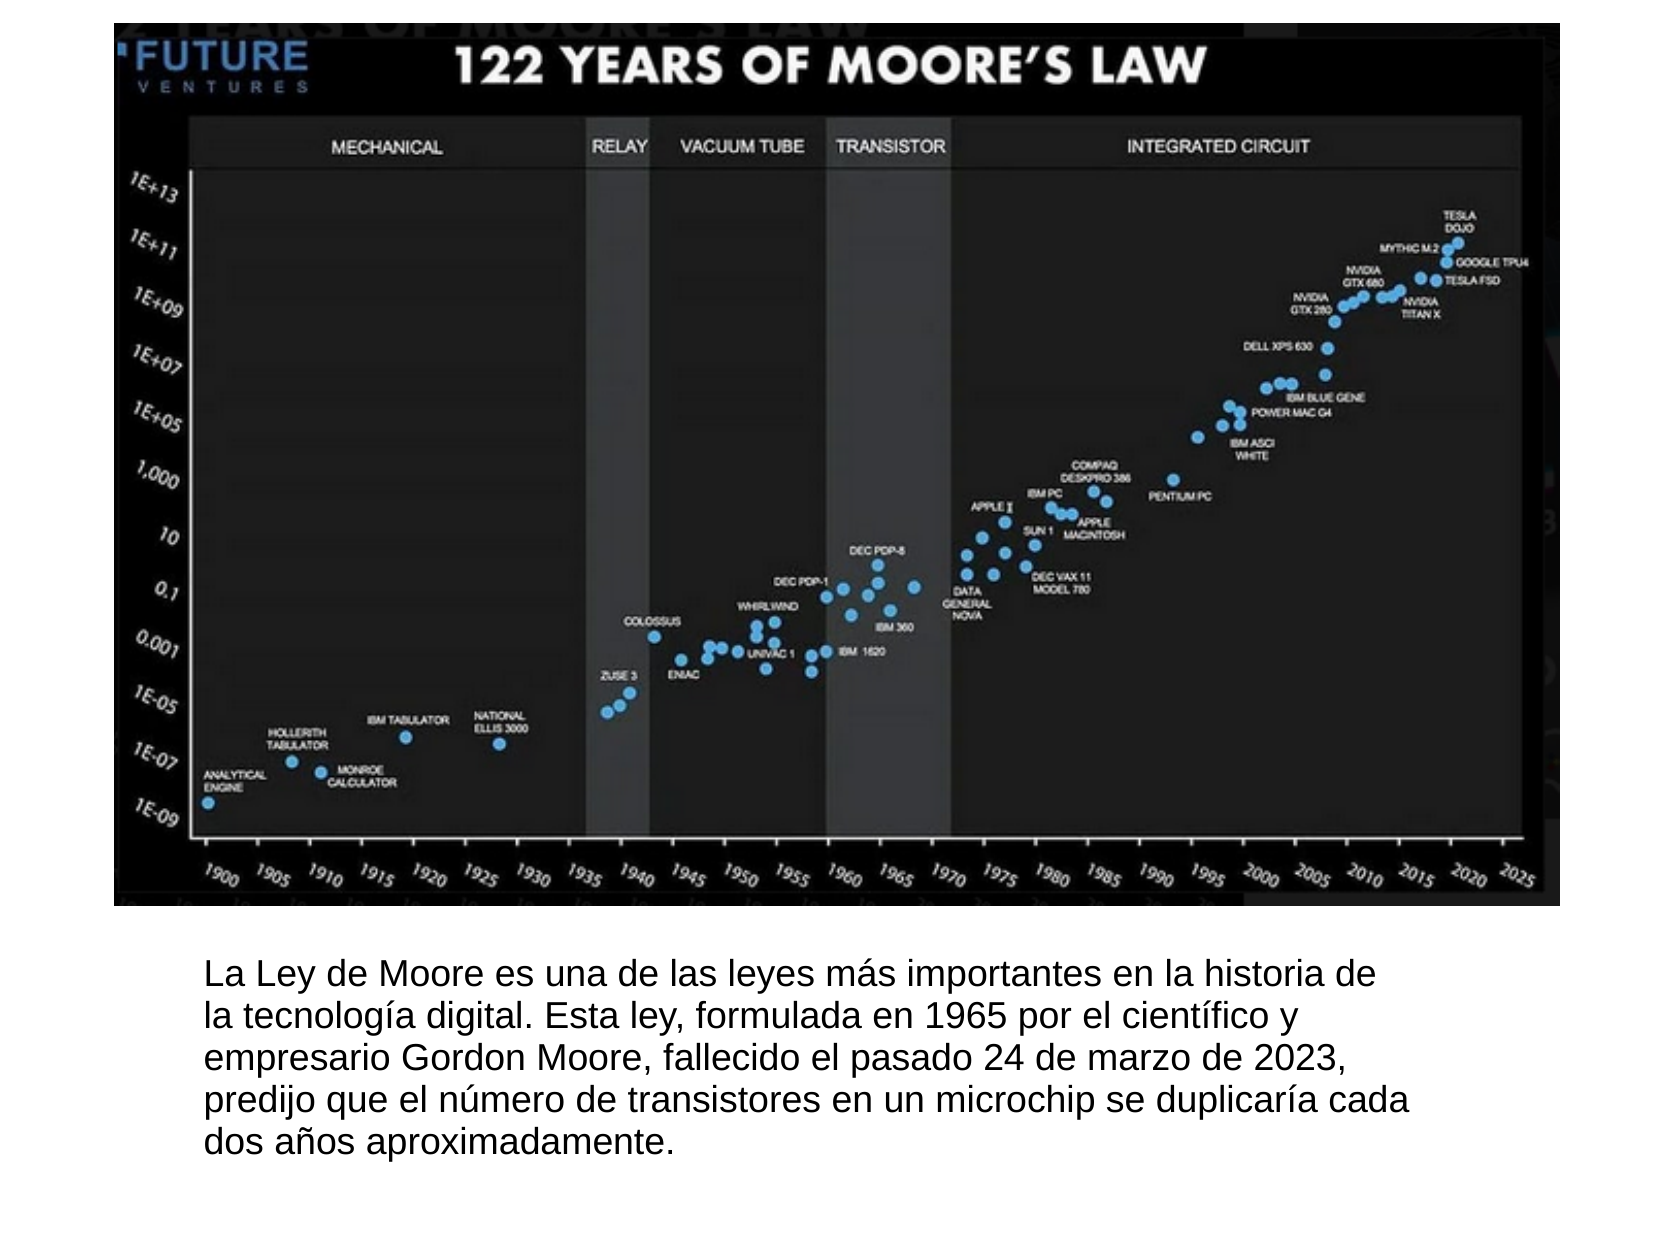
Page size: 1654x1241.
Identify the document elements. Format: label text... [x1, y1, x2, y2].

picture [114, 23, 1560, 906]
text_box La Ley de Moore es una de las leyes más importantes en la historia de la tecnología digital. Esta ley, formulada en 1965 por el científico y empresario Gordon Moore, fallecido el pasado 24 de marzo de 2023, predijo que el número de transistores en un microchip se duplicaría cada dos años aproximadamente. [188, 944, 1430, 1182]
